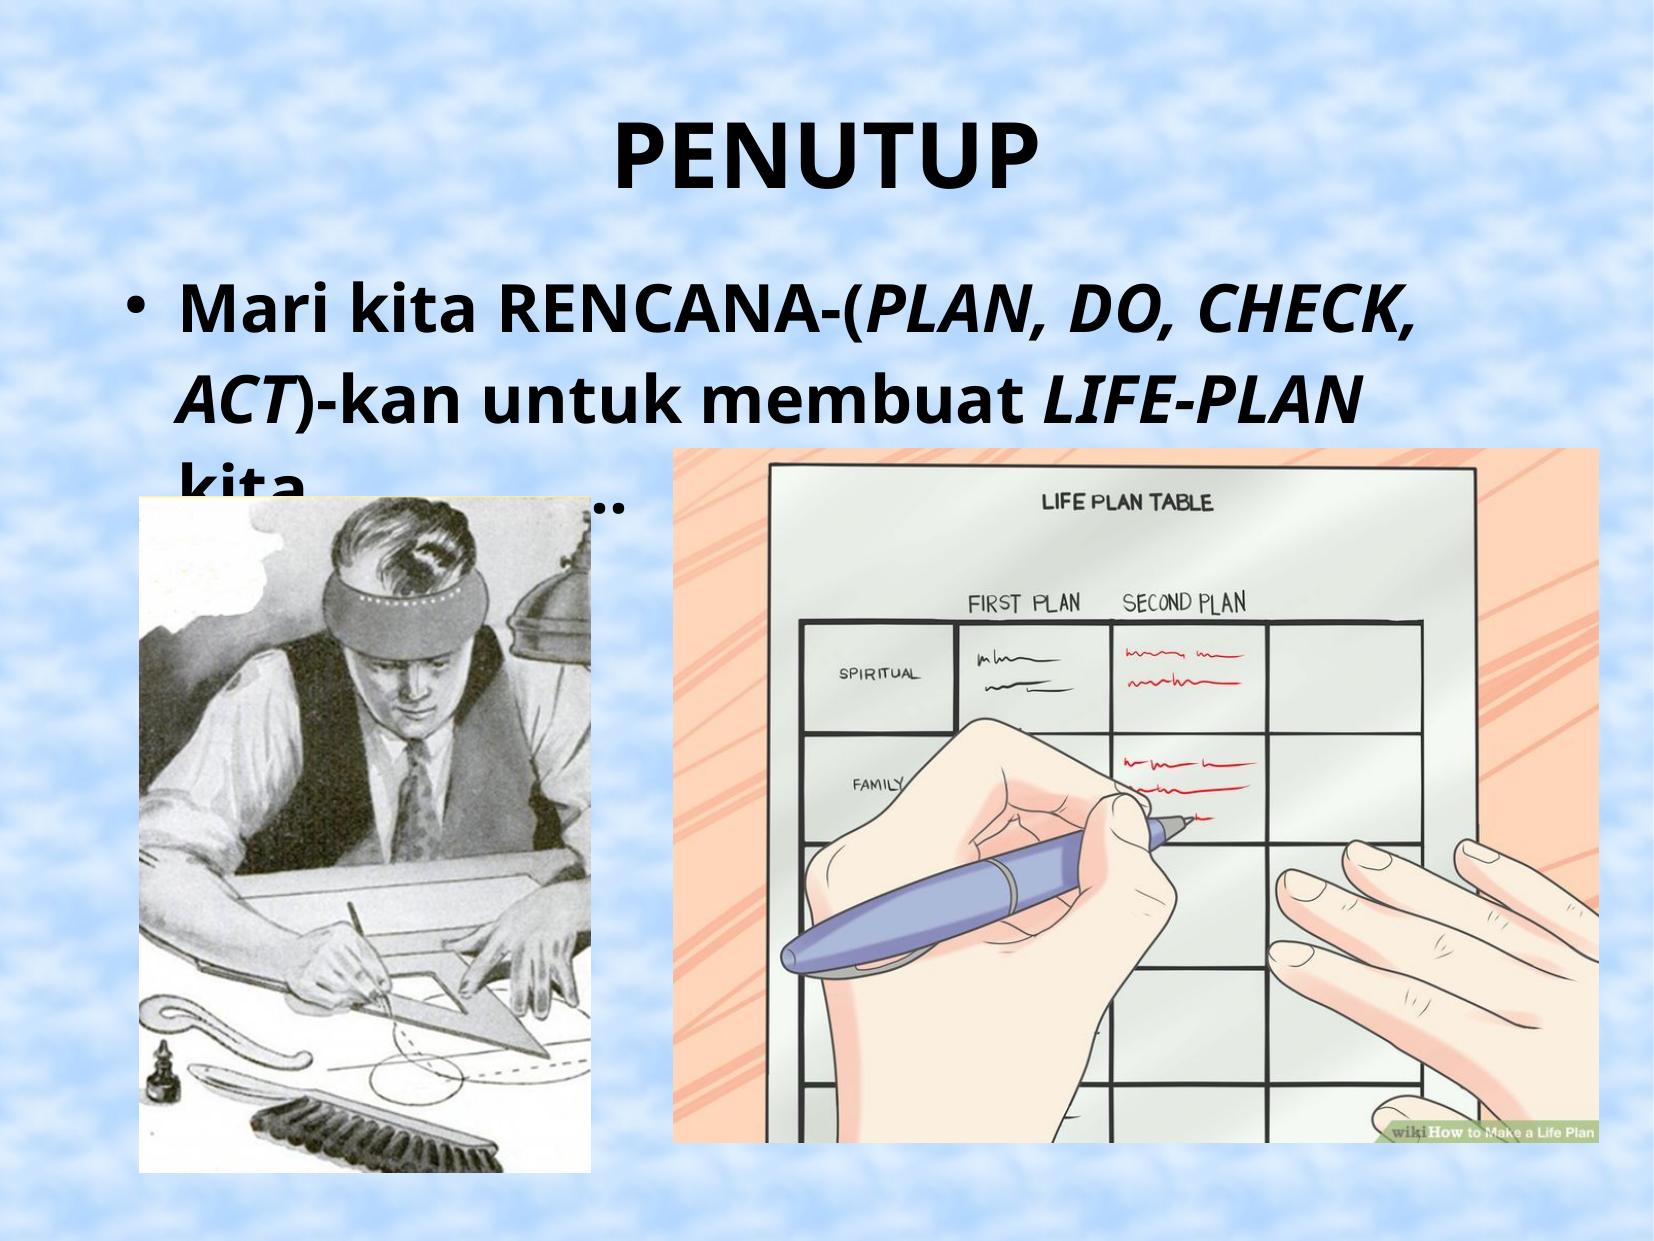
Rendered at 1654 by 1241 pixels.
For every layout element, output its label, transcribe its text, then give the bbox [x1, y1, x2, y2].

list Mari kita RENCANA-(PLAN, DO, CHECK, ACT)-kan untuk membuat LIFE-PLAN kita ................ [106, 261, 1595, 981]
title PENUTUP [82, 49, 1571, 257]
picture [0, 0, 1654, 1241]
